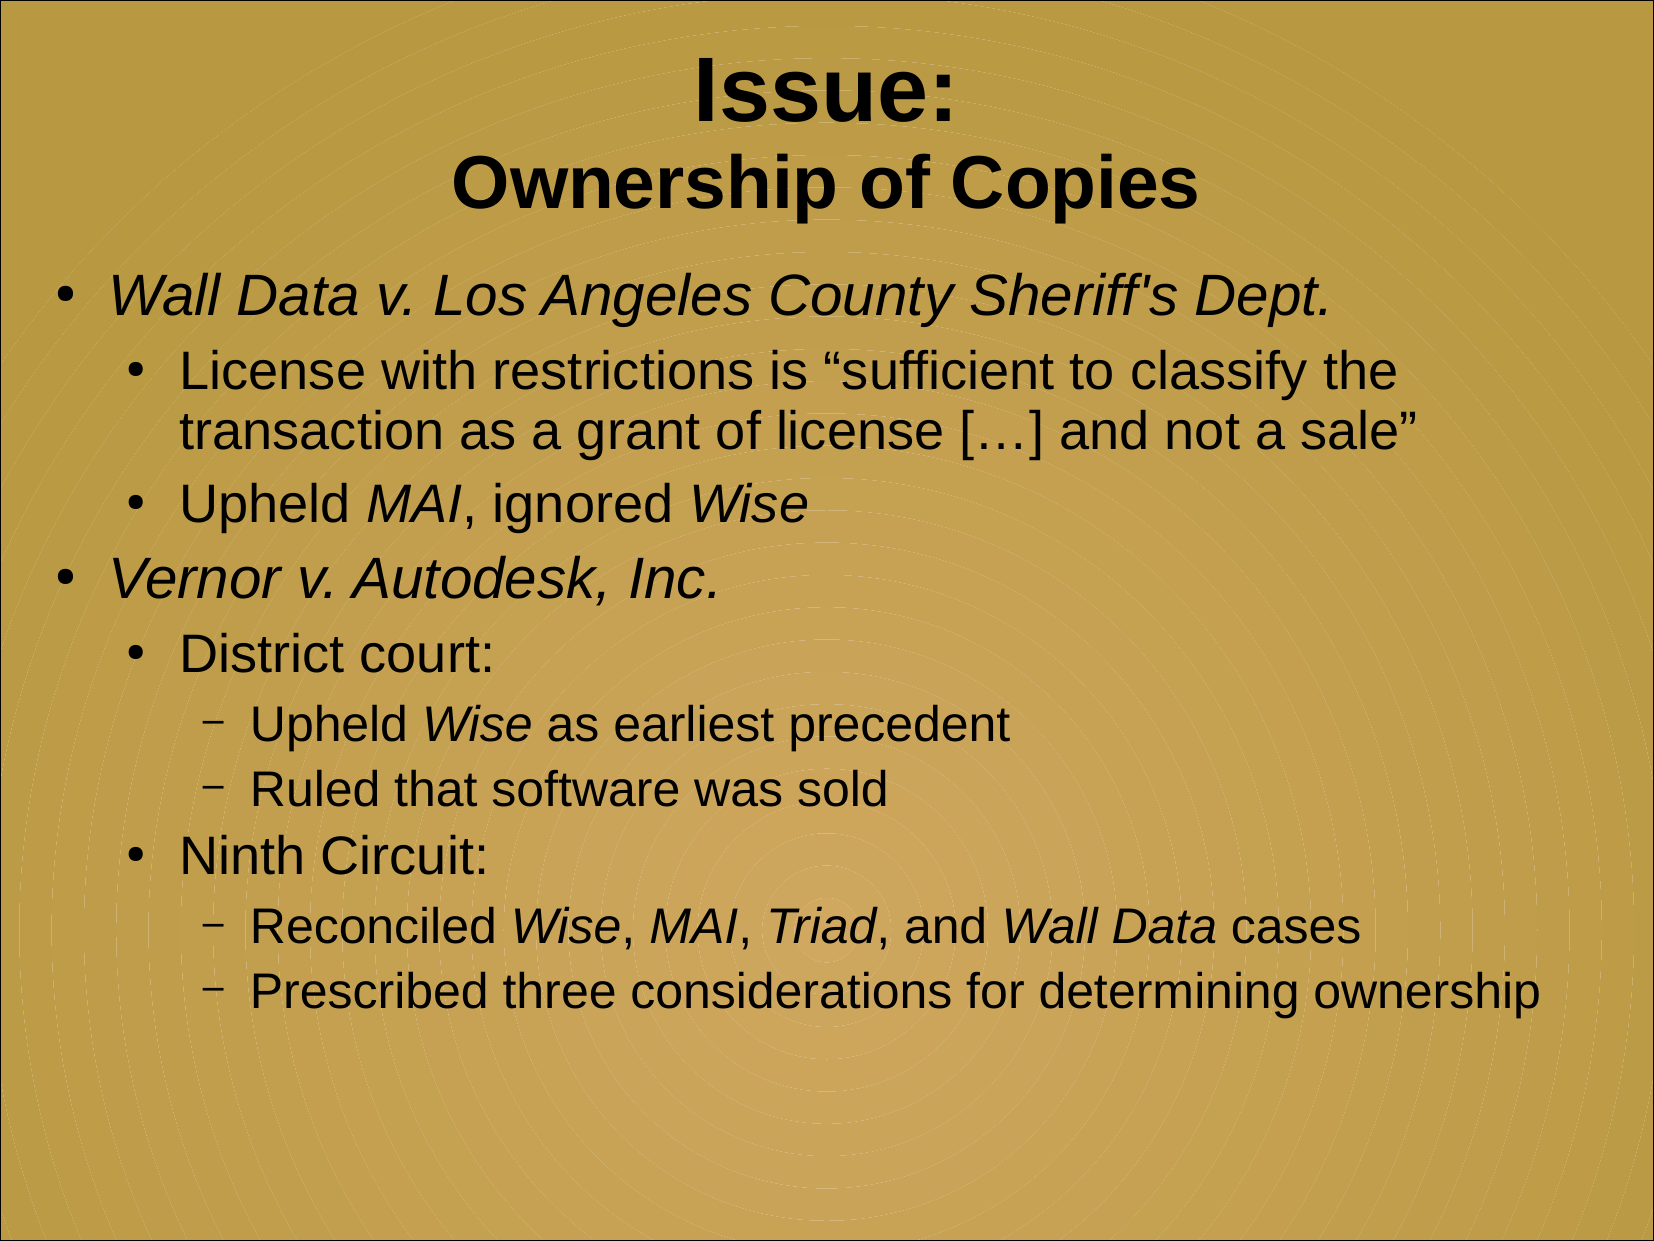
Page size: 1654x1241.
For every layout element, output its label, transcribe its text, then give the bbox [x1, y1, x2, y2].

list Wall Data v. Los Angeles County Sheriff's Dept. License with restrictions is “sufficient to classify the transaction as a grant of license […] and not a sale” Upheld MAI, ignored Wise Vernor v. Autodesk, Inc. District court: Upheld Wise as earliest precedent Ruled that software was sold Ninth Circuit: Reconciled Wise, MAI, Triad, and Wall Data cases Prescribed three considerations for determining ownership [37, 262, 1616, 1082]
title Issue: Ownership of Copies [82, 37, 1571, 226]
